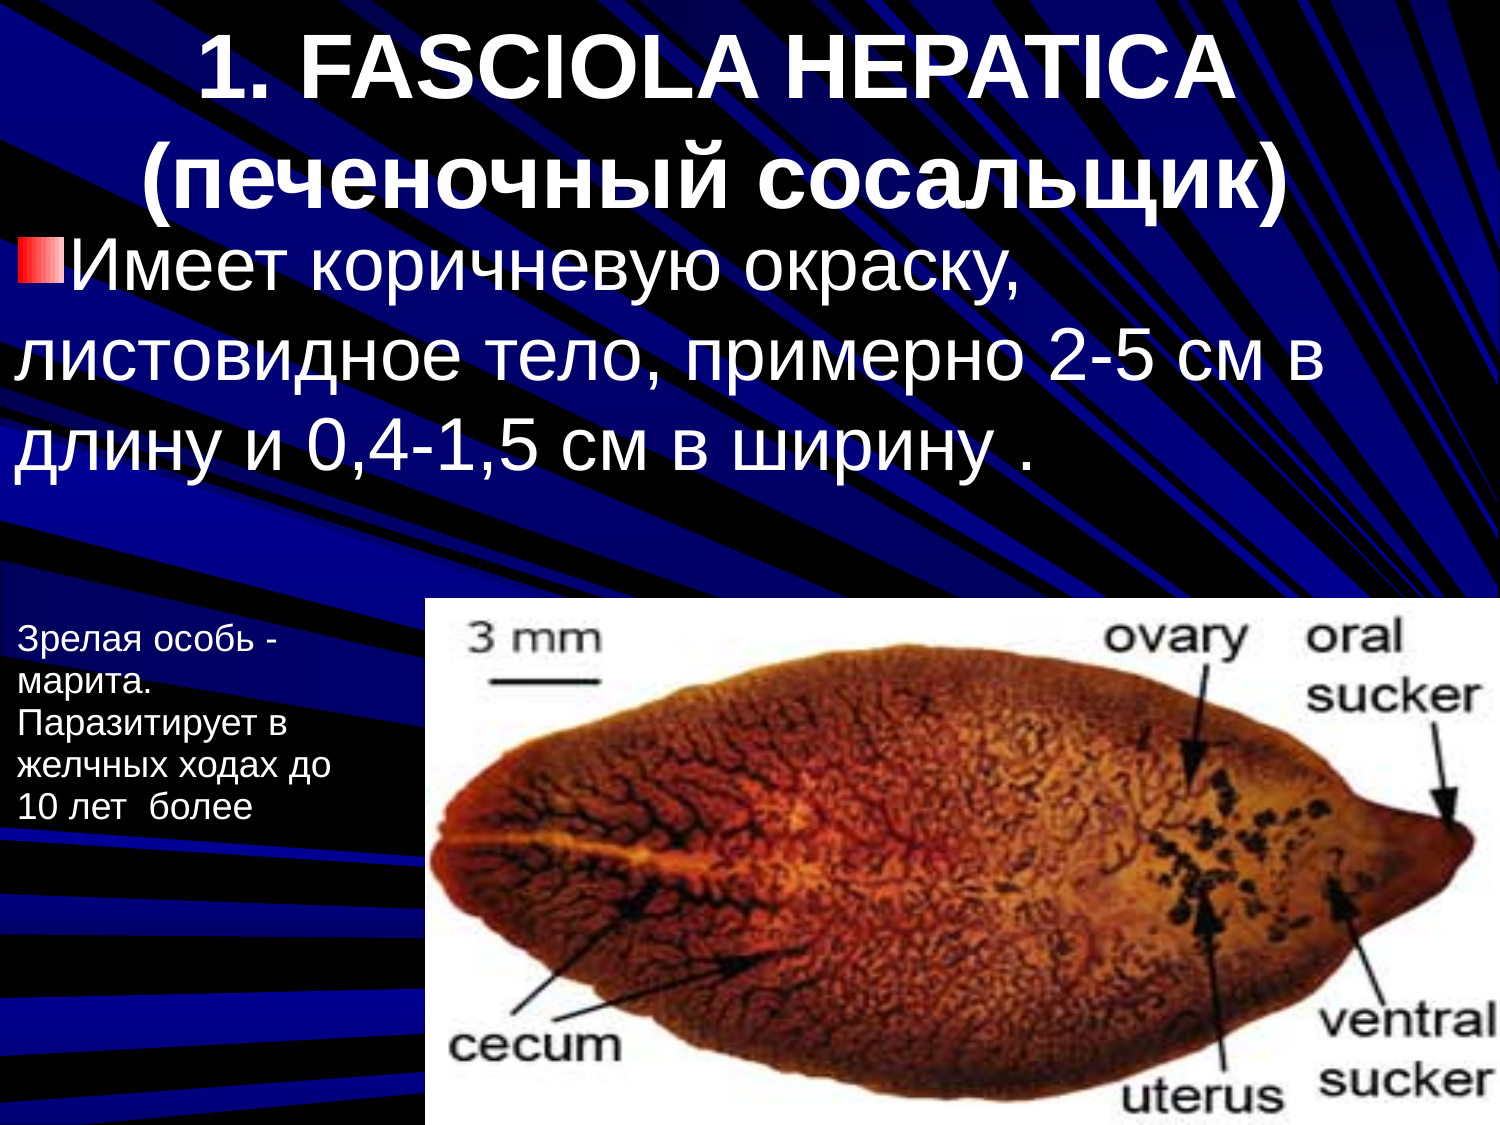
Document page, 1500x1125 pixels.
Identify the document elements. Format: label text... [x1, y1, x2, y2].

text_box Зрелая особь - марита. Паразитирует в желчных ходах до 10 лет более [2, 609, 384, 835]
list Имеет коричневую окраску, листовидное тело, примерно 2-5 см в длину и 0,4-1,5 см в ширину . [0, 208, 1469, 1125]
picture [425, 598, 1500, 1125]
title 1. FASCIOLA HEPATICA (печеночный сосальщик) [41, 0, 1392, 188]
